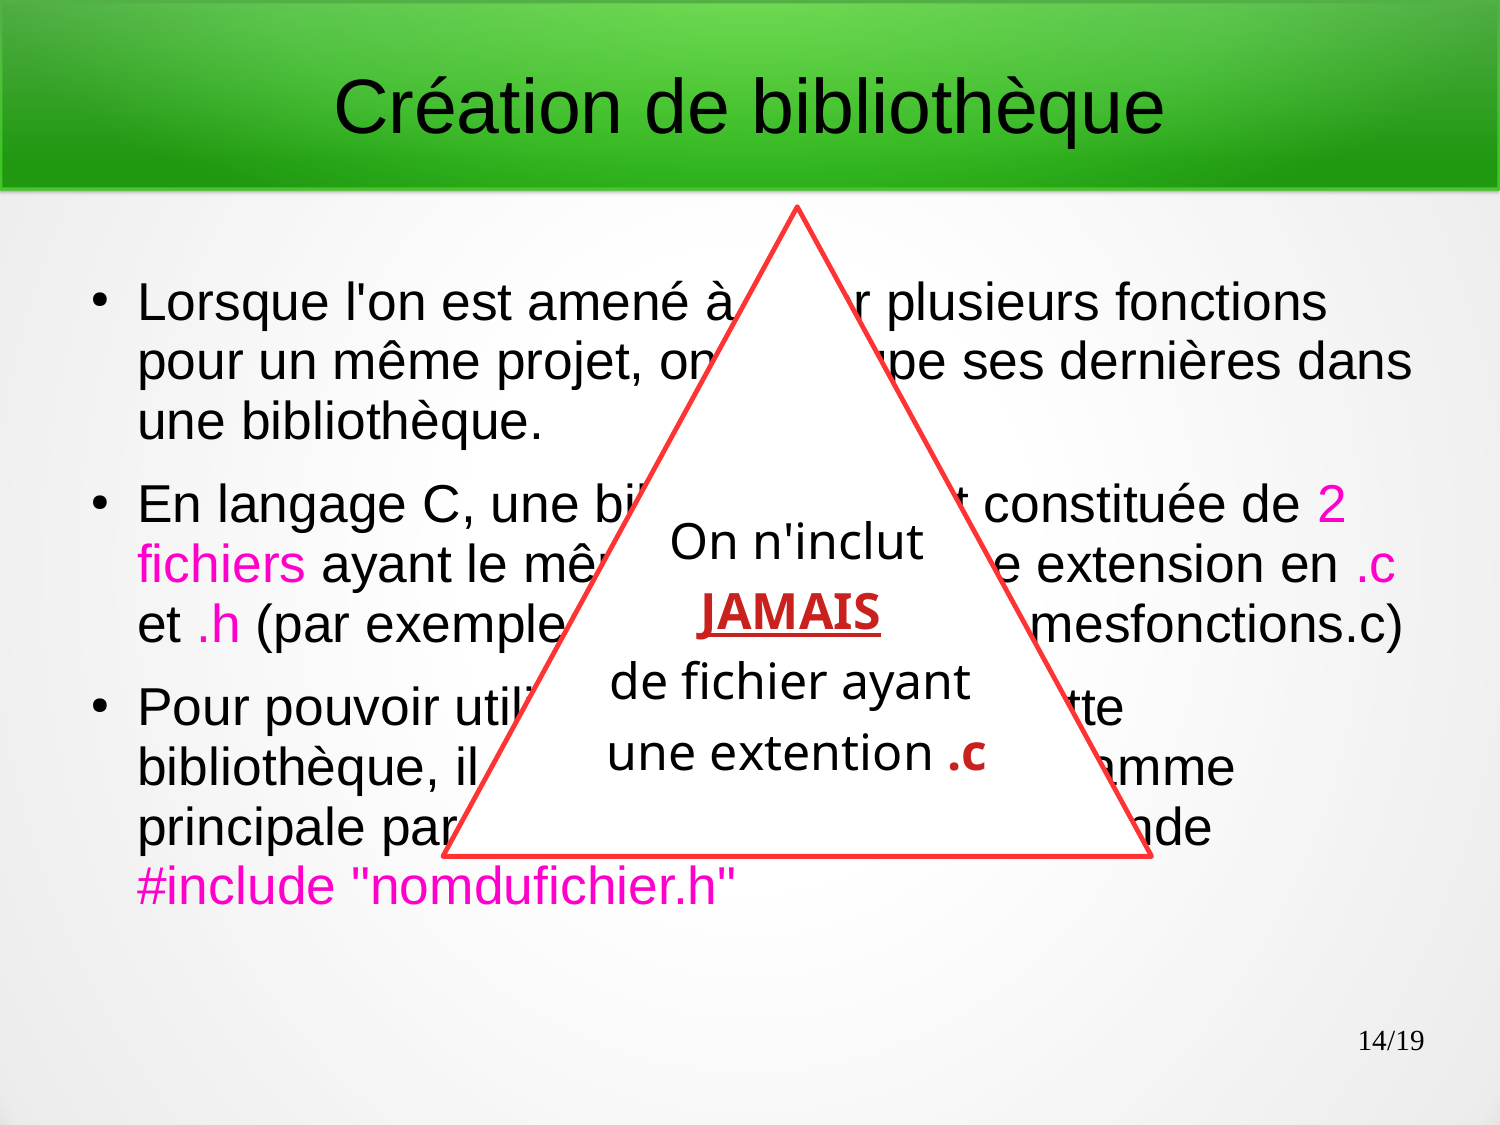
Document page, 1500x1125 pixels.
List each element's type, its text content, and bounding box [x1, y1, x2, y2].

title Création de bibliothèque [75, 42, 1426, 172]
list Lorsque l'on est amené à créer plusieurs fonctions pour un même projet, on regroupe ses dernières dans une bibliothèque. En langage C, une bibliothèque est constituée de 2 fichiers ayant le même nom avec une extension en .c et .h (par exemple: mesfonctions.h et mesfonctions.c) Pour pouvoir utiliser les fonctions de cette bibliothèque, il suffit de l'inclure au programme principale par l'intermédiaire de la commande #include "nomdufichier.h" [75, 271, 1426, 924]
text_box On n'inclut JAMAIS de fichier ayant une extention .c [442, 206, 1152, 857]
